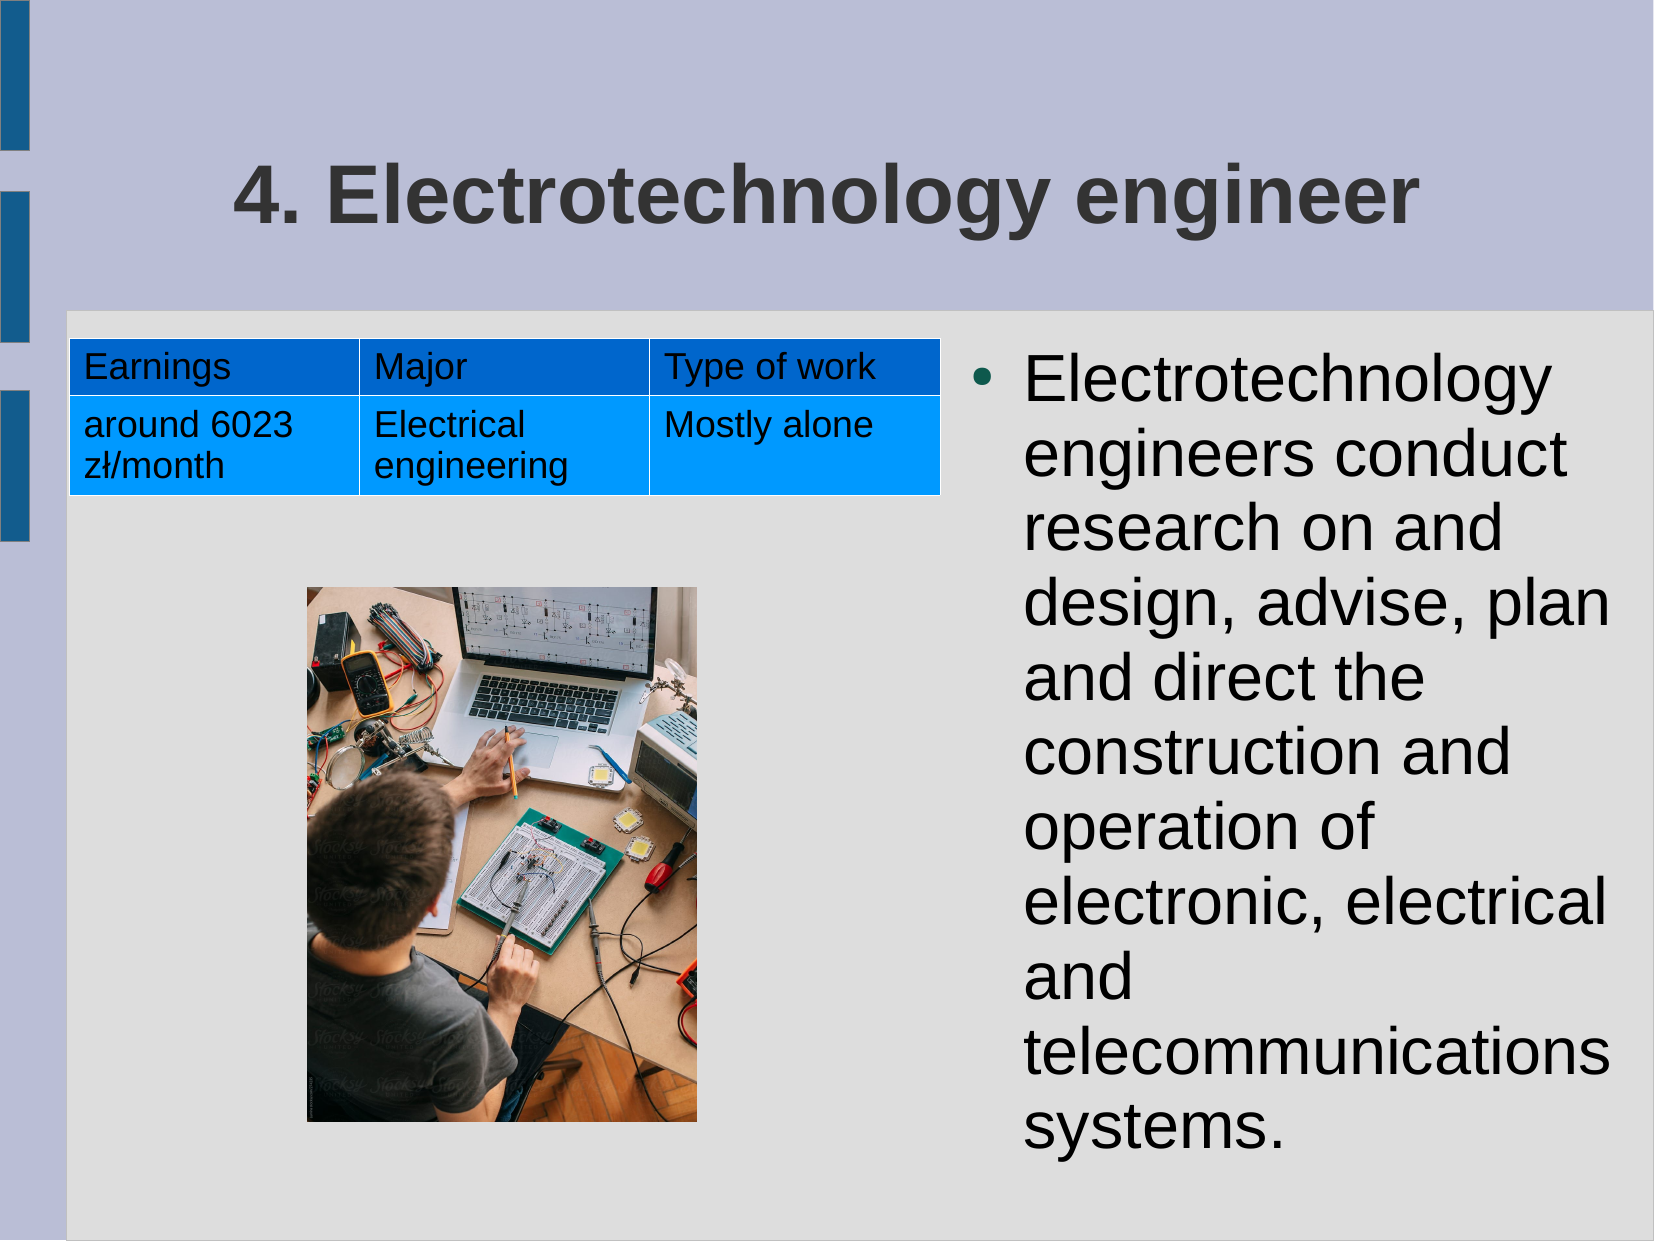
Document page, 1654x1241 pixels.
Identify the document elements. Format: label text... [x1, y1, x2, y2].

title 4. Electrotechnology engineer [121, 91, 1534, 299]
table_header Type of work [650, 339, 940, 395]
table_cell Electrical engineering [360, 396, 649, 495]
table_cell Mostly alone [650, 396, 940, 495]
table_header Earnings [70, 339, 359, 395]
table_cell around 6023 zł/month [70, 396, 359, 495]
list Electrotechnology engineers conduct research on and design, advise, plan and direct the construction and operation of electronic, electrical and telecommunications systems. [952, 340, 1642, 1164]
picture [307, 587, 697, 1123]
table_header Major [360, 339, 649, 395]
